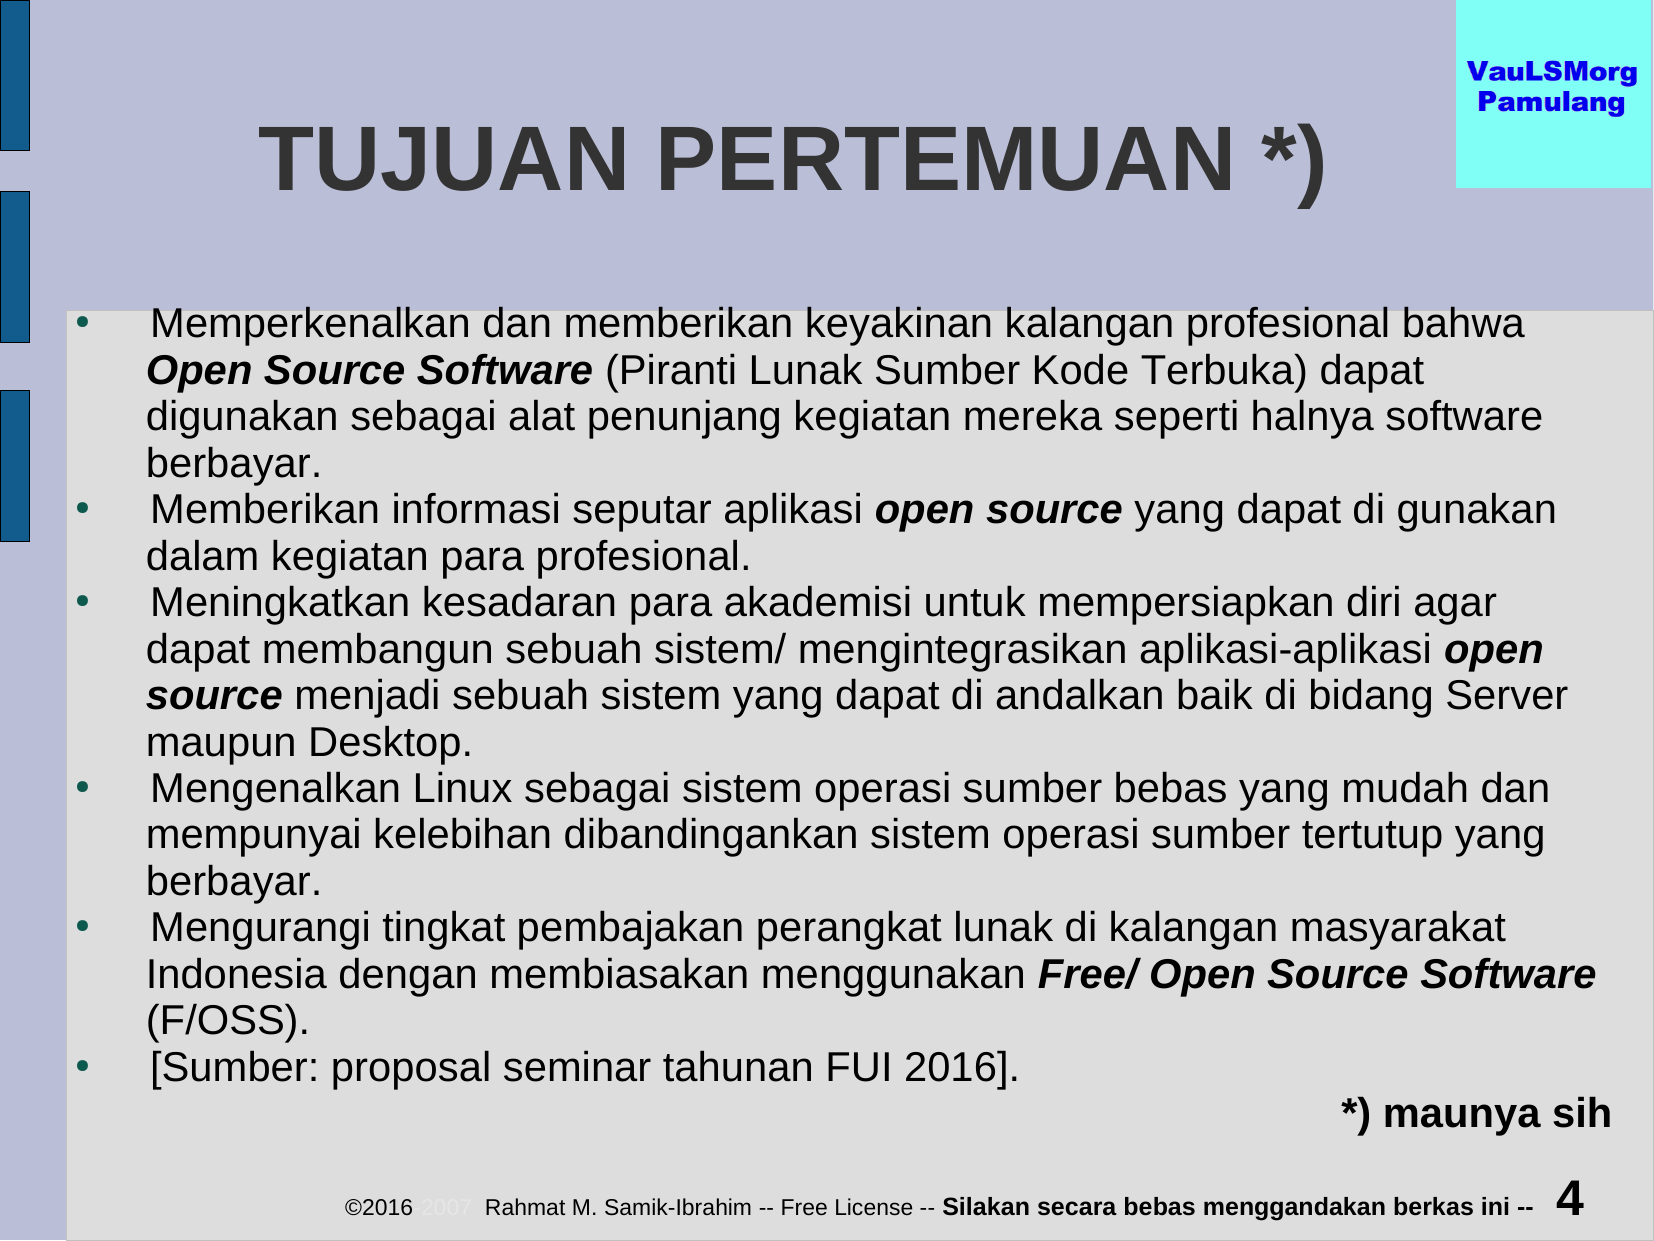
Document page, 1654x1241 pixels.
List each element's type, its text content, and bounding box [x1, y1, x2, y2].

title TUJUAN PERTEMUAN *) [87, 55, 1501, 263]
picture [1456, 0, 1651, 188]
list Memperkenalkan dan memberikan keyakinan kalangan profesional bahwa Open Source Software (Piranti Lunak Sumber Kode Terbuka) dapat digunakan sebagai alat penunjang kegiatan mereka seperti halnya software berbayar. Memberikan informasi seputar aplikasi open source yang dapat di gunakan dalam kegiatan para profesional. Meningkatkan kesadaran para akademisi untuk mempersiapkan diri agar dapat membangun sebuah sistem/ mengintegrasikan aplikasi-aplikasi open source menjadi sebuah sistem yang dapat di andalkan baik di bidang Server maupun Desktop. Mengenalkan Linux sebagai sistem operasi sumber bebas yang mudah dan mempunyai kelebihan dibandingankan sistem operasi sumber tertutup yang berbayar. Mengurangi tingkat pembajakan perangkat lunak di kalangan masyarakat Indonesia dengan membiasakan menggunakan Free/ Open Source Software (F/OSS). [Sumber: proposal seminar tahunan FUI 2016]. *) maunya sih [75, 300, 1613, 1163]
